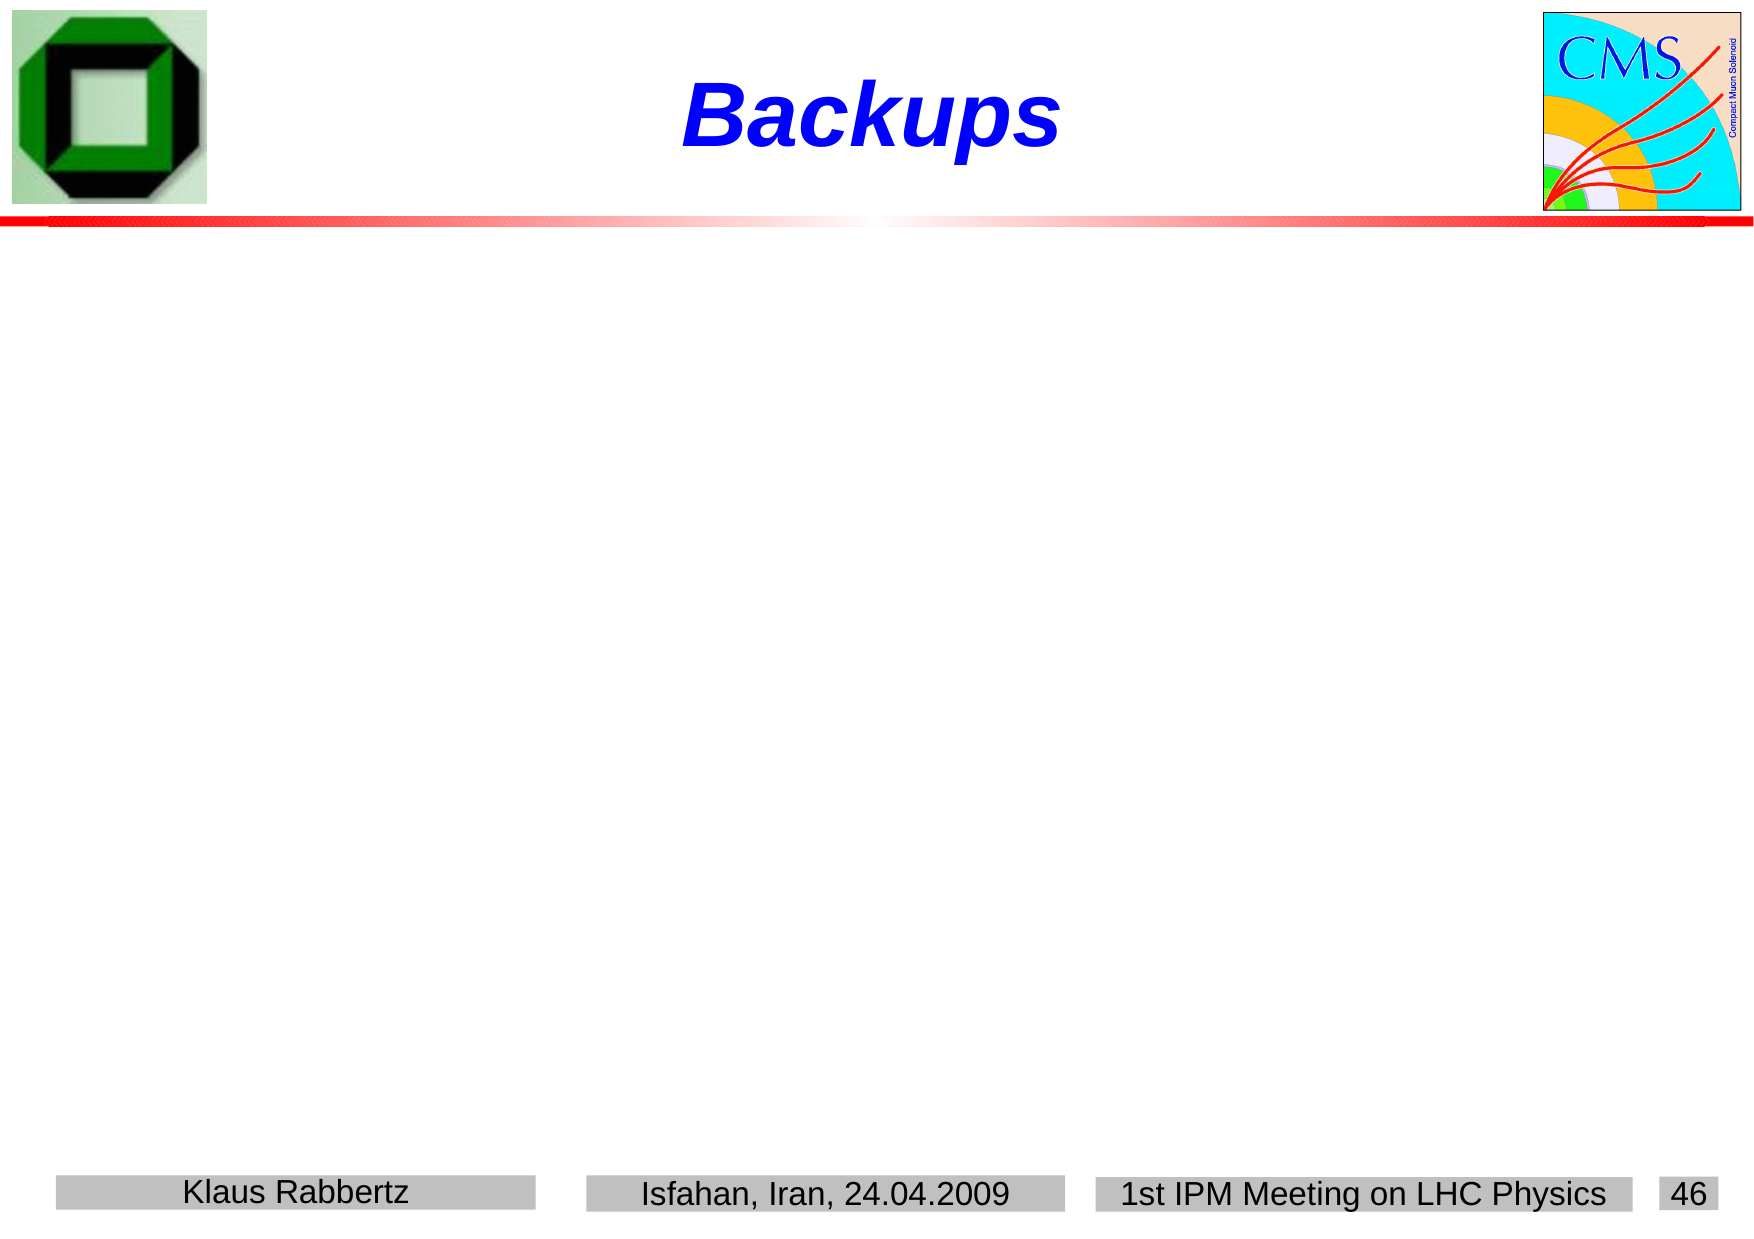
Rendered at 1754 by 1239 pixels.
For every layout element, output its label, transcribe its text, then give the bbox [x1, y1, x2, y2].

picture [12, 10, 207, 204]
picture [1542, 11, 1742, 211]
title Backups [220, 16, 1525, 213]
